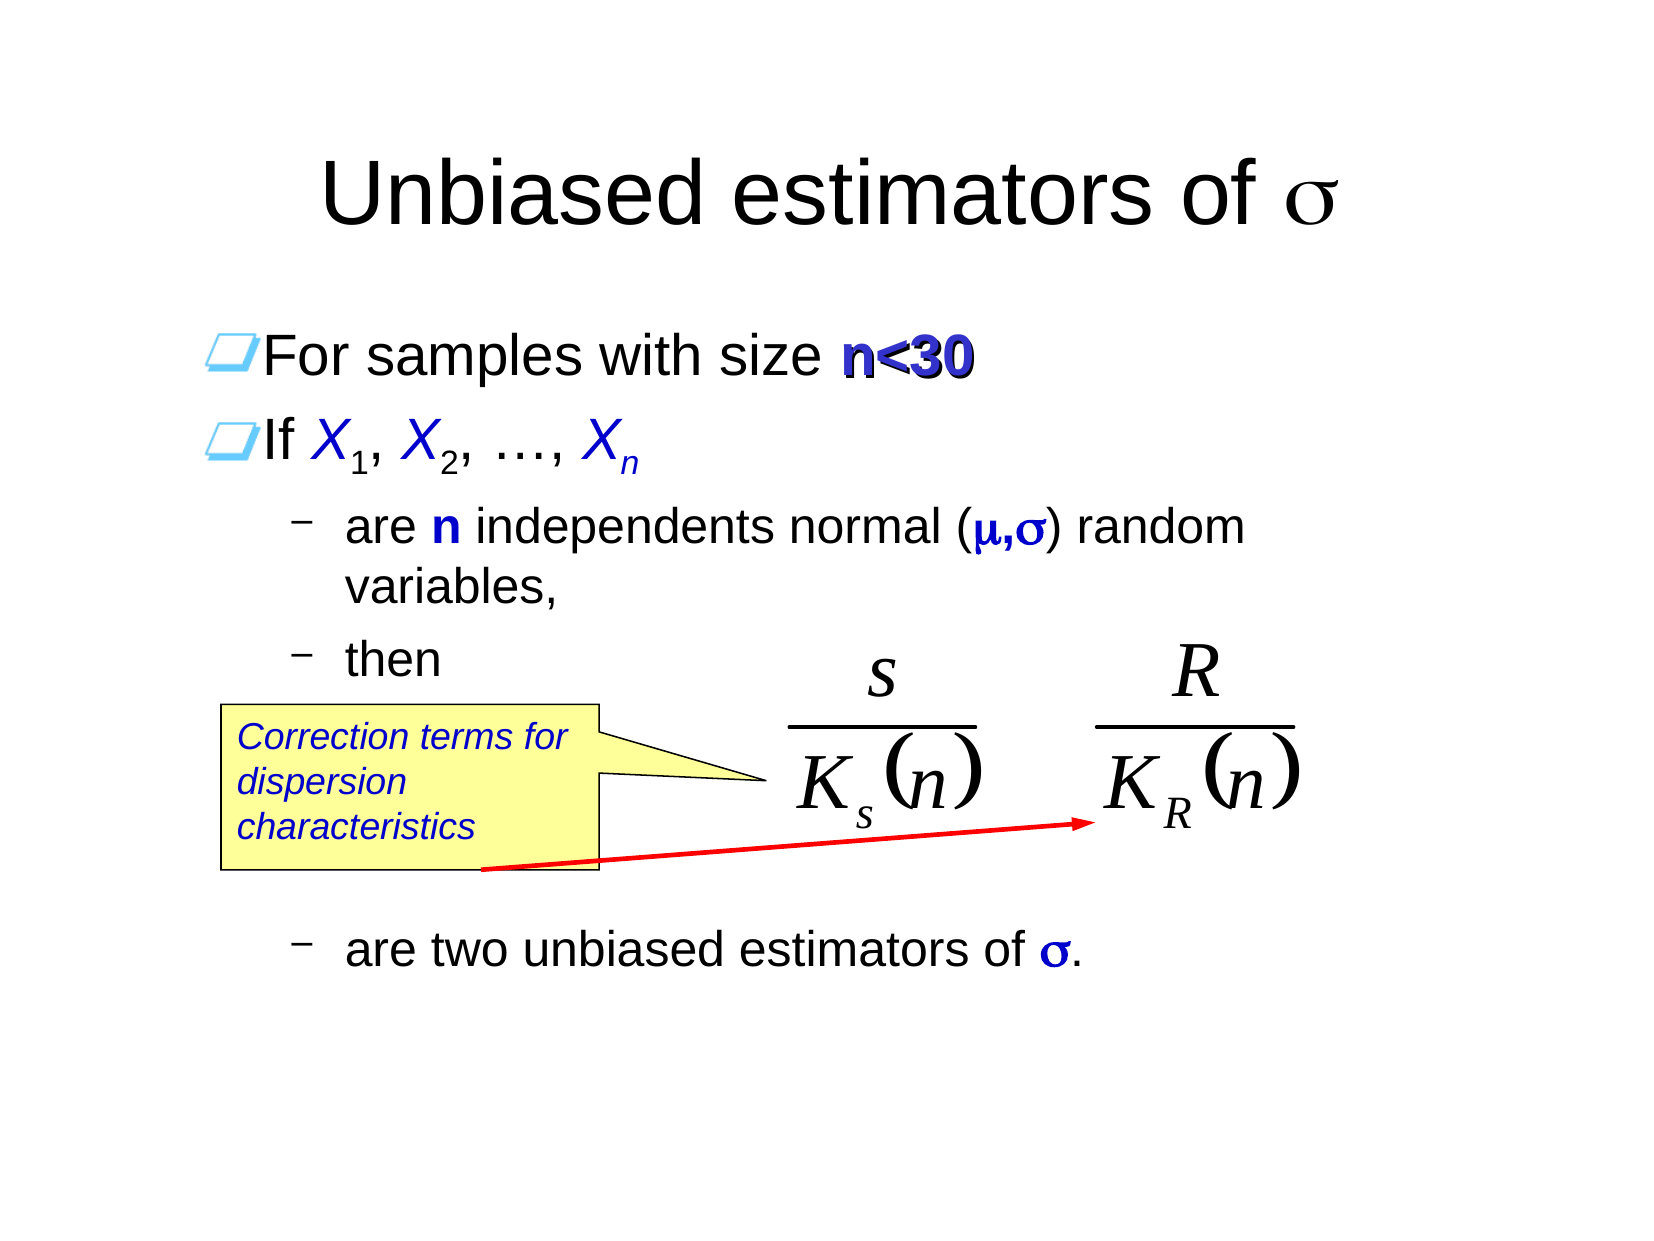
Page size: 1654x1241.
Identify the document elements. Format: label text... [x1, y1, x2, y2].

list For samples with size n<30 If X1, X2, …, Xn are n independents normal (,) random variables, then are two unbiased estimators of . [188, 309, 1451, 1057]
title Unbiased estimators of  [81, 125, 1544, 251]
